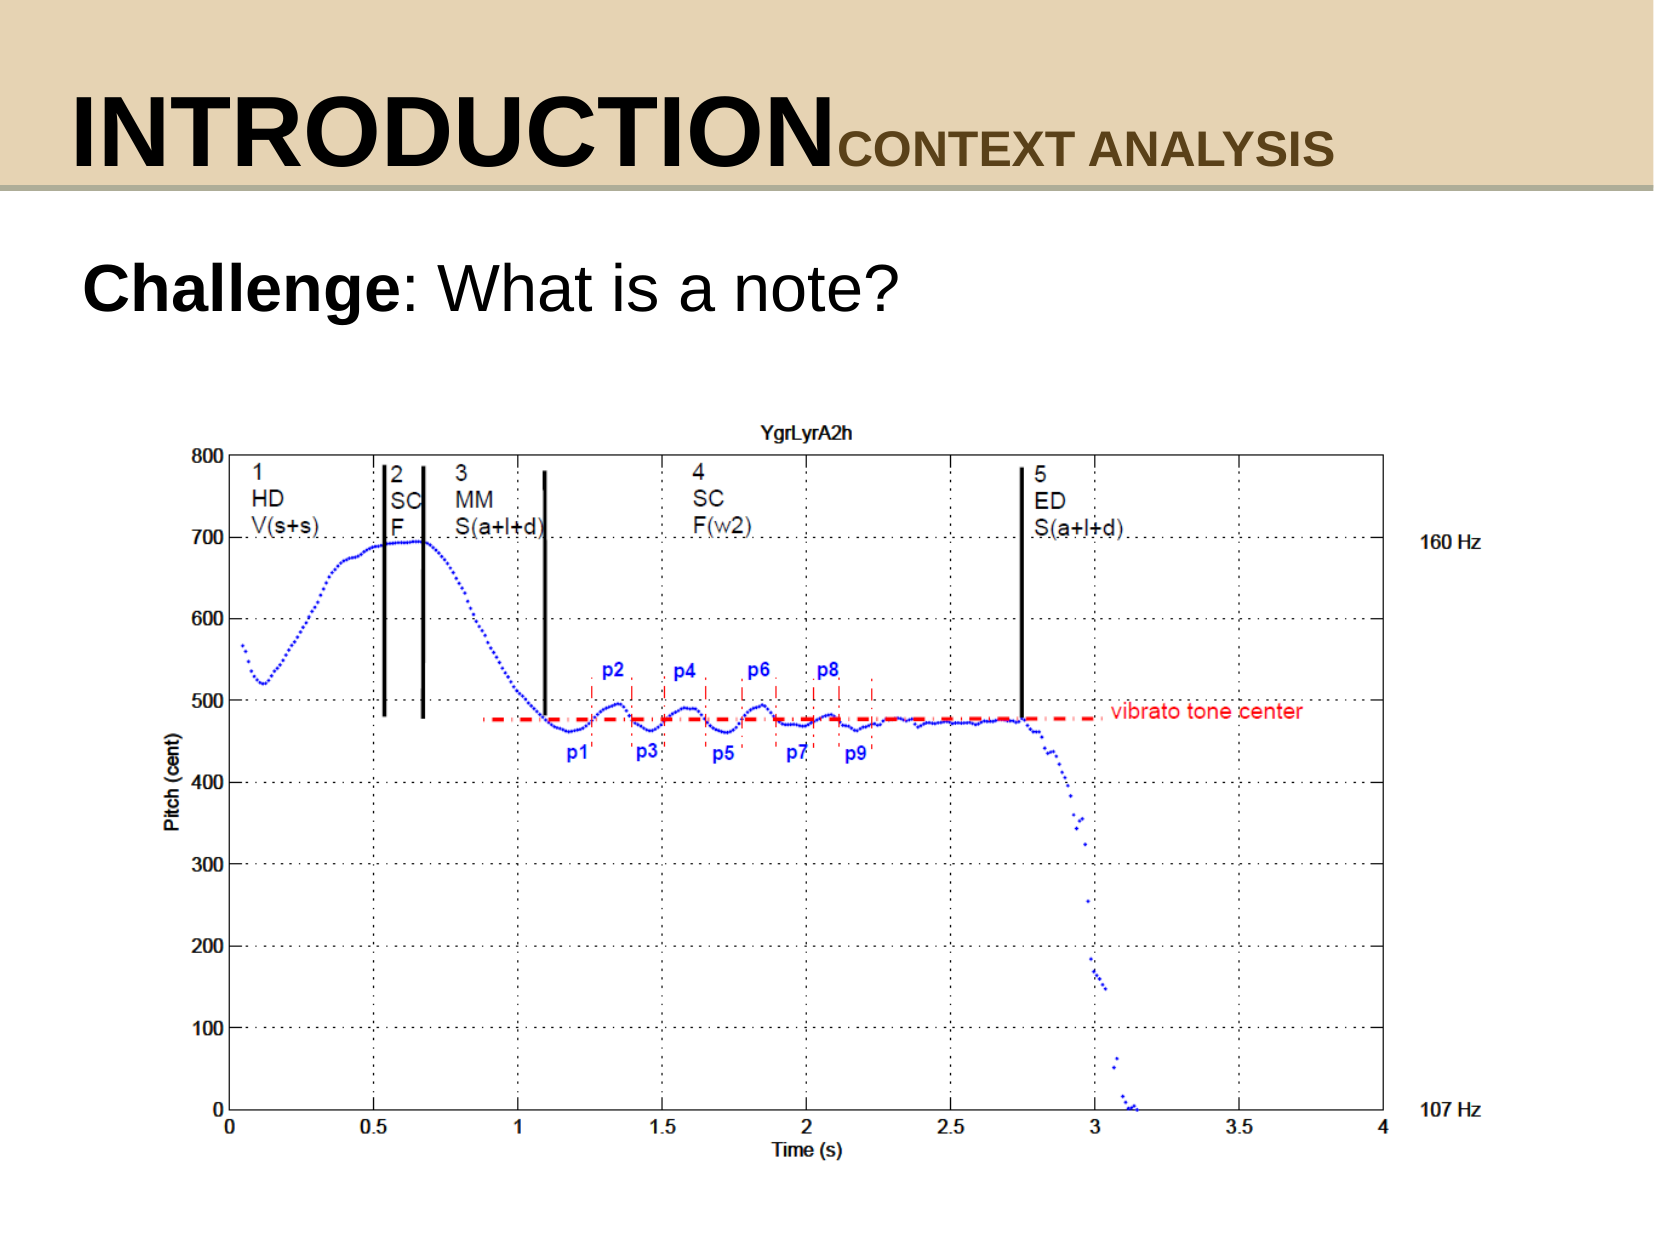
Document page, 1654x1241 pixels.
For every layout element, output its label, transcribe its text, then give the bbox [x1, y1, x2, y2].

subtitle Challenge: What is a note? [82, 290, 1571, 1109]
title INTRODUCTIONCONTEXT ANALYSIS [0, 0, 1654, 188]
picture [150, 412, 1487, 1164]
